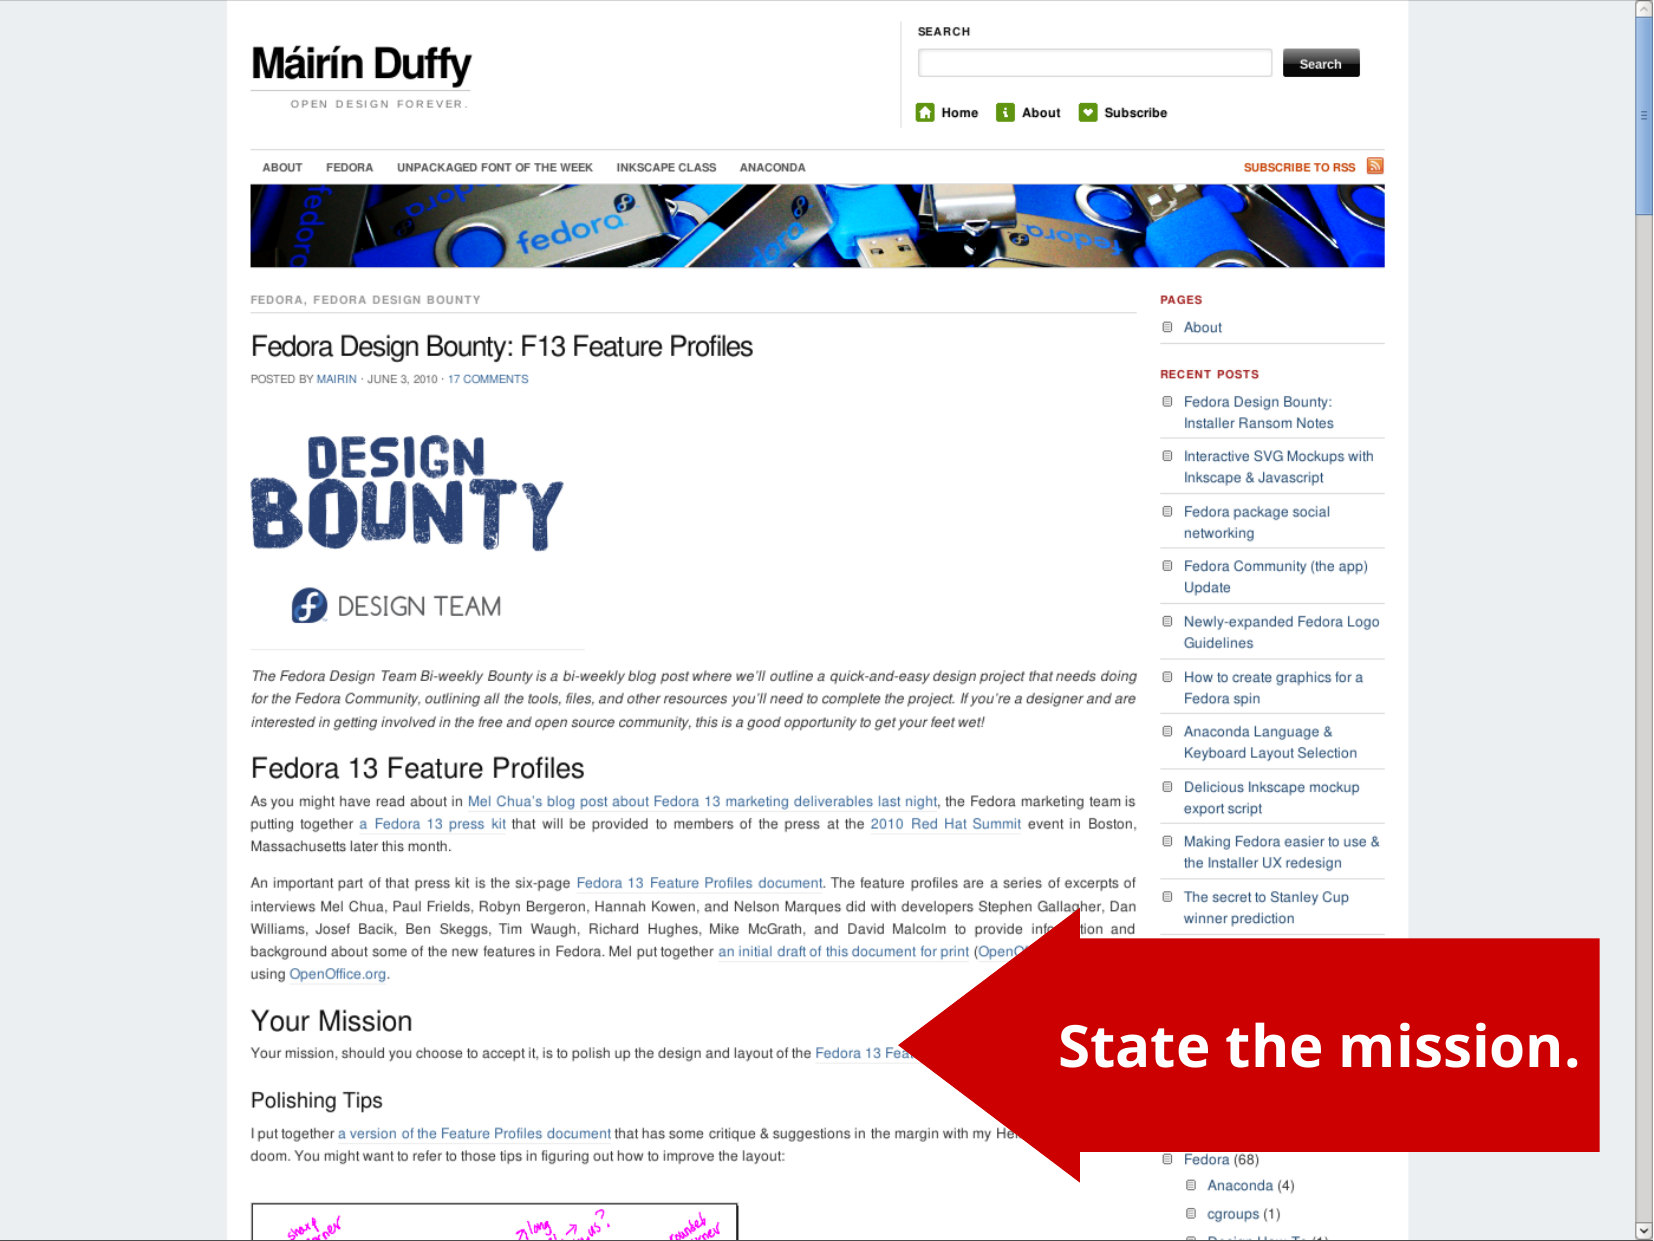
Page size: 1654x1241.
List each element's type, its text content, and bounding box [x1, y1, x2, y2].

picture [0, 0, 1653, 1240]
text_box State the mission. [898, 907, 1600, 1183]
